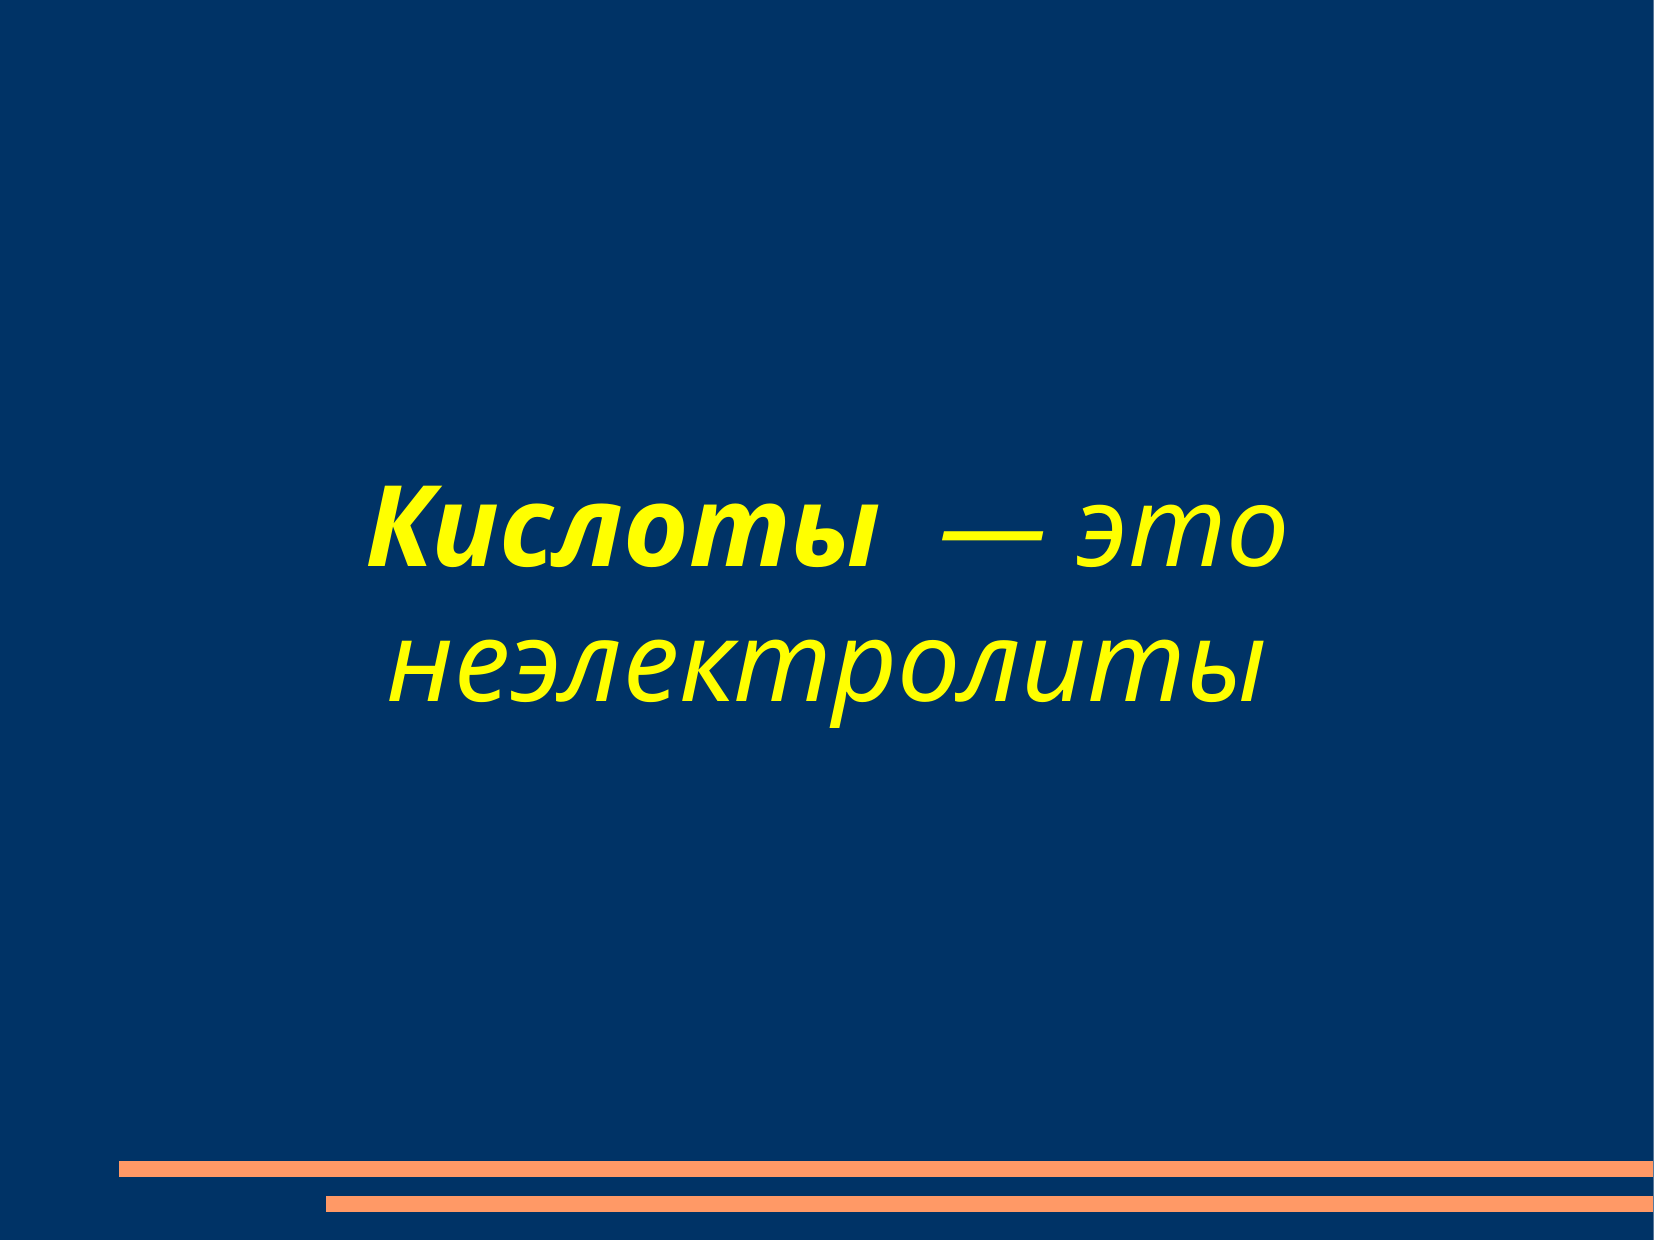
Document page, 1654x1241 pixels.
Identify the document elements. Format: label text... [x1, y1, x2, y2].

subtitle Кислоты — это неэлектролиты [121, 53, 1534, 1125]
